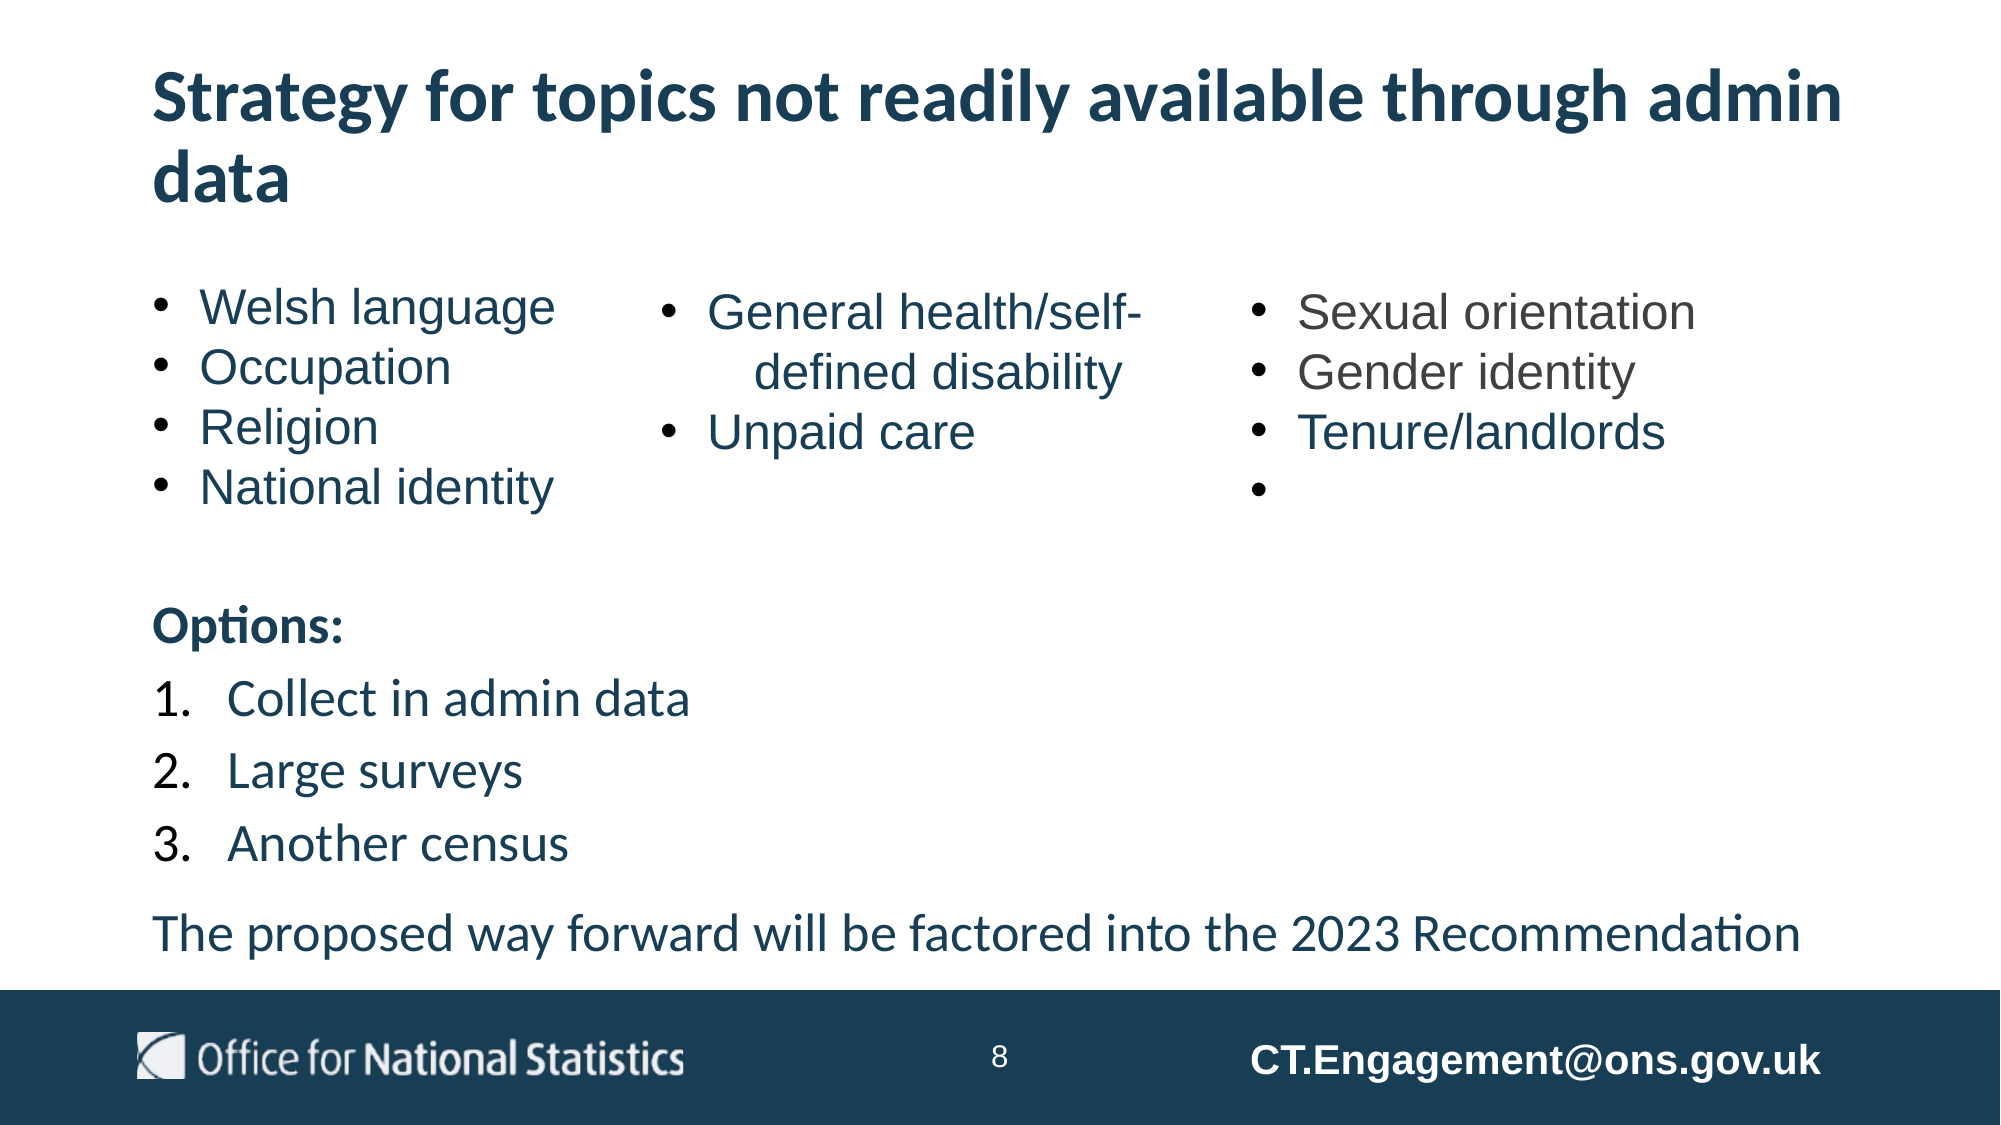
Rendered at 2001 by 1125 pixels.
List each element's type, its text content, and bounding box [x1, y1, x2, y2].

text_box 8 [764, 1025, 1235, 1086]
text_box Welsh language Occupation Religion National identity [137, 266, 764, 525]
title Strategy for topics not readily available through admin data [137, 48, 1863, 227]
text_box General health/self-defined disability Unpaid care [645, 272, 1235, 470]
text_box CT.Engagement@ons.gov.uk [1235, 1025, 1866, 1086]
list Options: Collect in admin data Large surveys Another census The proposed way forward will be factored into the 2023 Recommendation [137, 265, 1863, 1009]
text_box Sexual orientation Gender identity Tenure/landlords [1235, 271, 1862, 530]
